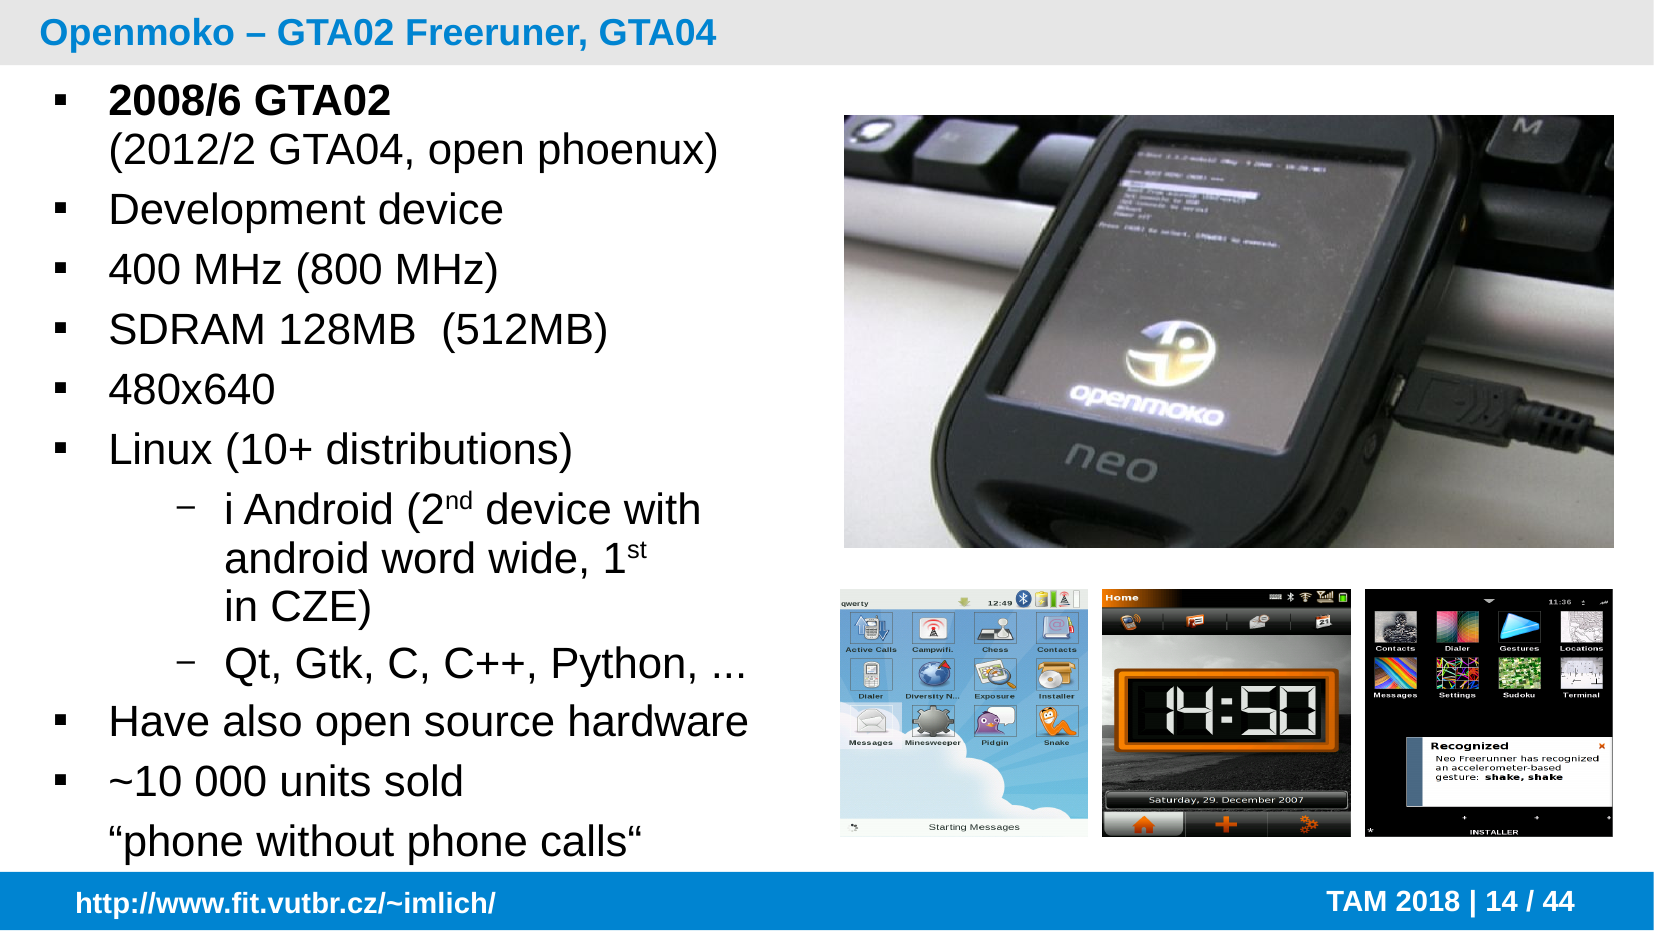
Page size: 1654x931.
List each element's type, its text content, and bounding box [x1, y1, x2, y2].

title Openmoko – GTA02 Freeruner, GTA04 [39, 4, 1615, 61]
picture [1365, 589, 1613, 837]
list 2008/6 GTA02 (2012/2 GTA04, open phoenux) Development device 400 MHz (800 MHz) SDRAM 128MB (512MB) 480x640 Linux (10+ distributions) i Android (2nd device with android word wide, 1st in CZE) Qt, Gtk, C, C++, Python, ... Have also open source hardware ~10 000 units sold “phone without phone calls“ [37, 76, 807, 870]
picture [844, 115, 1614, 548]
picture [840, 589, 1088, 837]
picture [1102, 589, 1351, 837]
